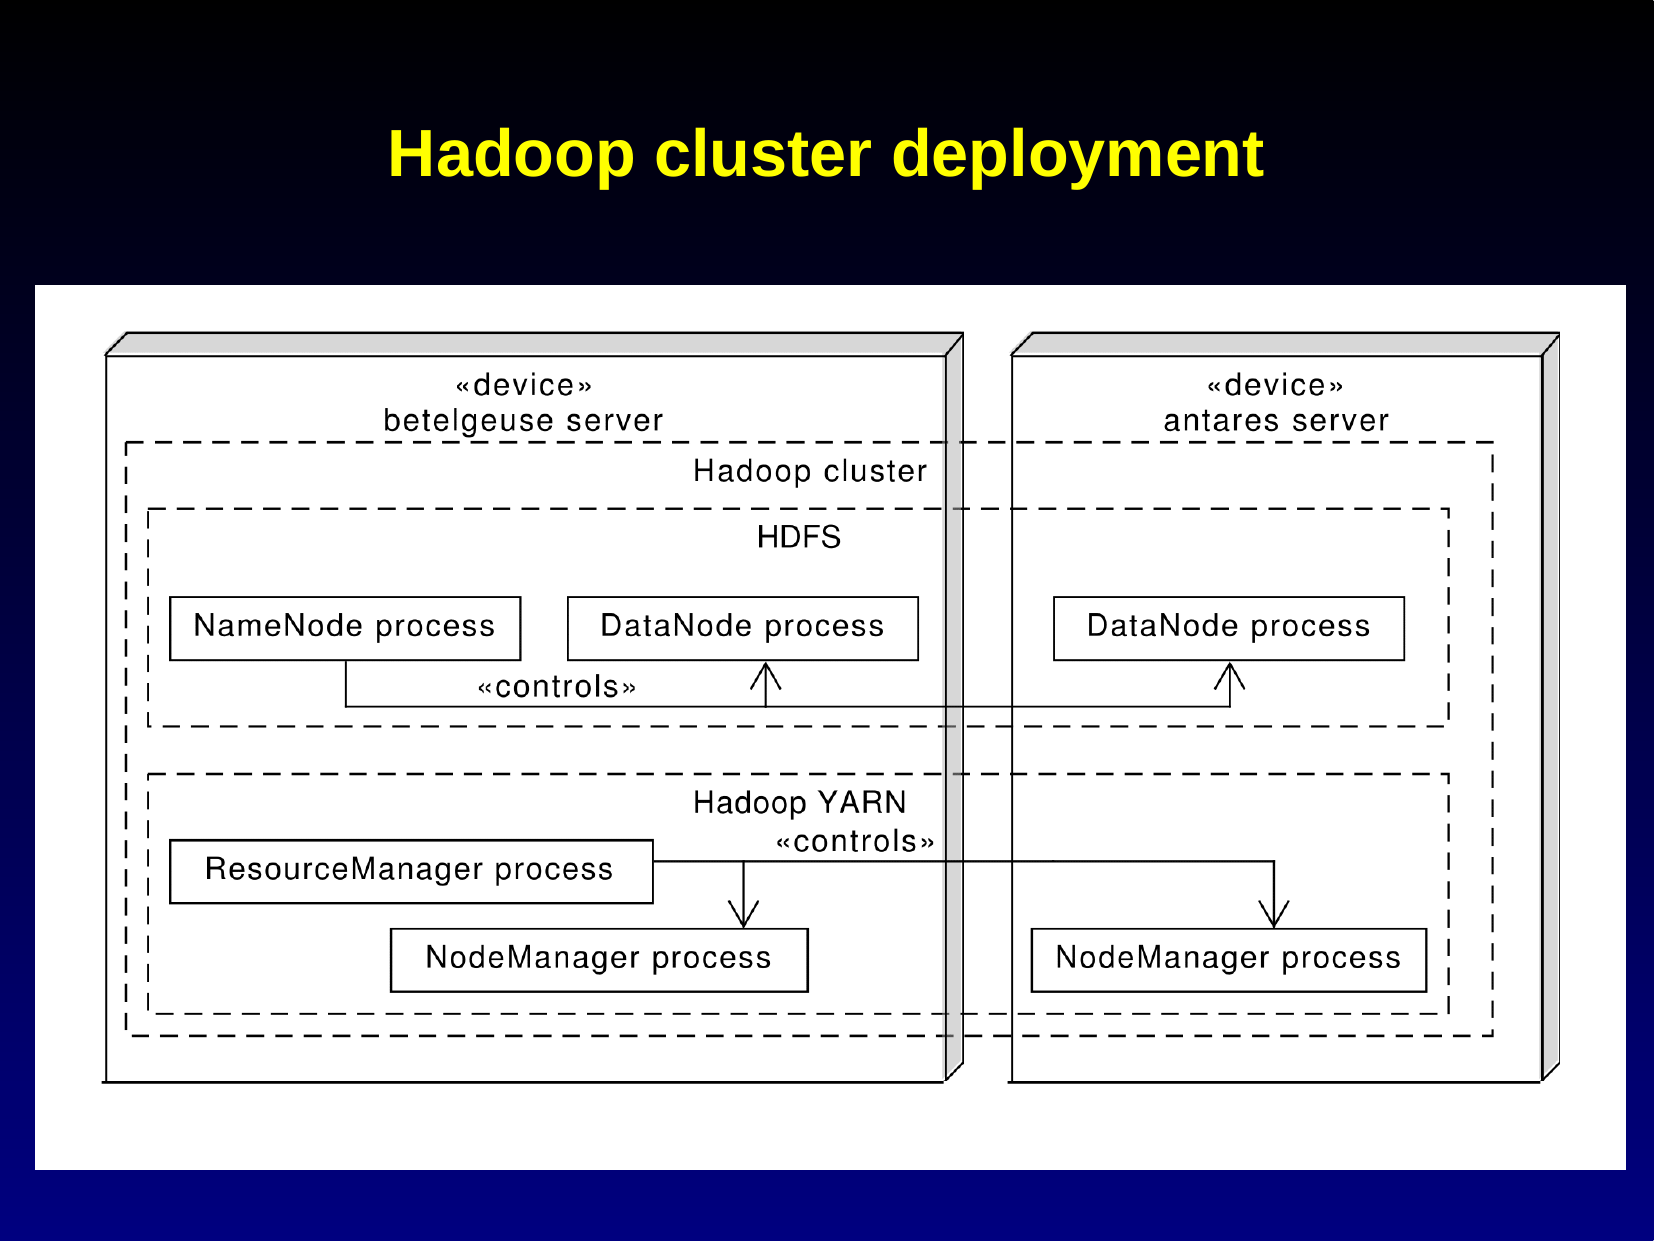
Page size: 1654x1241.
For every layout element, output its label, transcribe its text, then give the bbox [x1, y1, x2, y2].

picture [35, 285, 1626, 1170]
title Hadoop cluster deployment [82, 49, 1571, 257]
